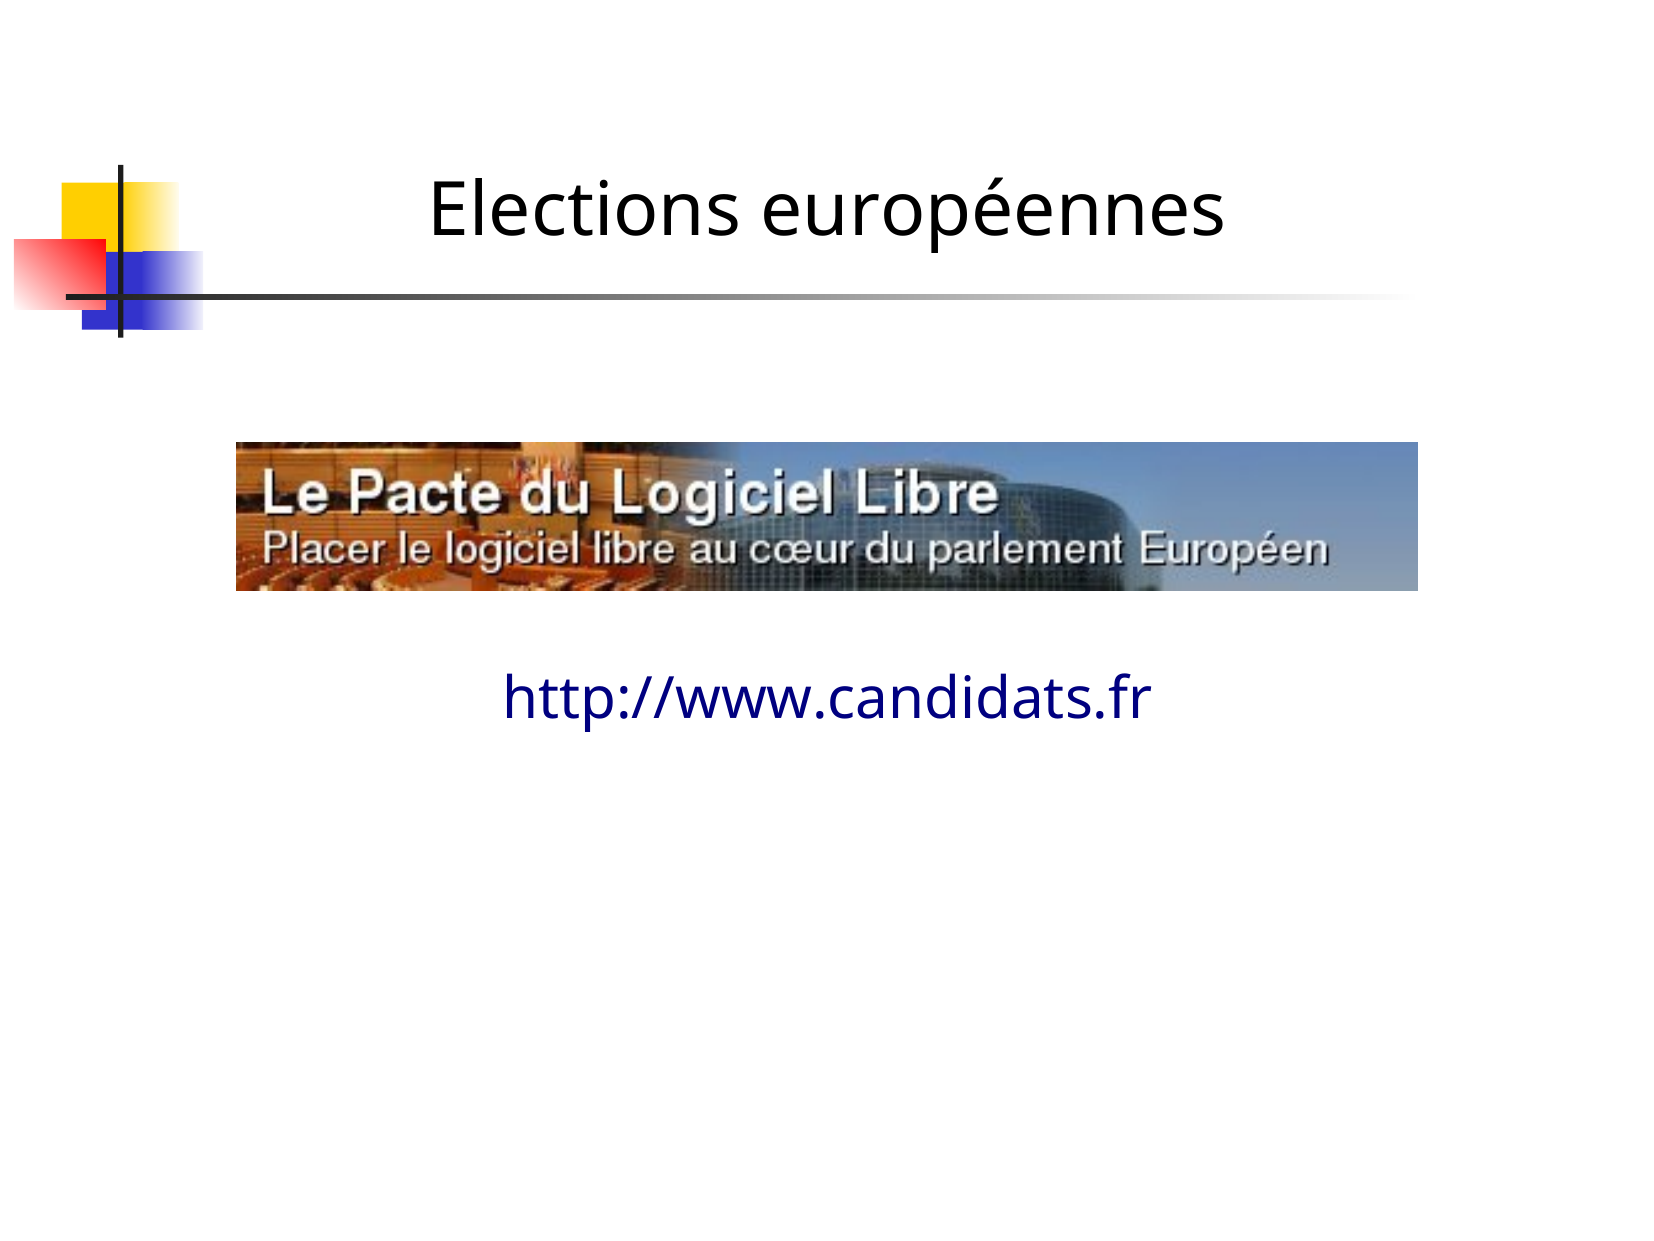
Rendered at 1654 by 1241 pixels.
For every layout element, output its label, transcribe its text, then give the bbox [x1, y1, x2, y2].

picture [236, 442, 1418, 591]
title Elections européennes [121, 102, 1534, 311]
subtitle http://www.candidats.fr [121, 352, 1534, 1119]
